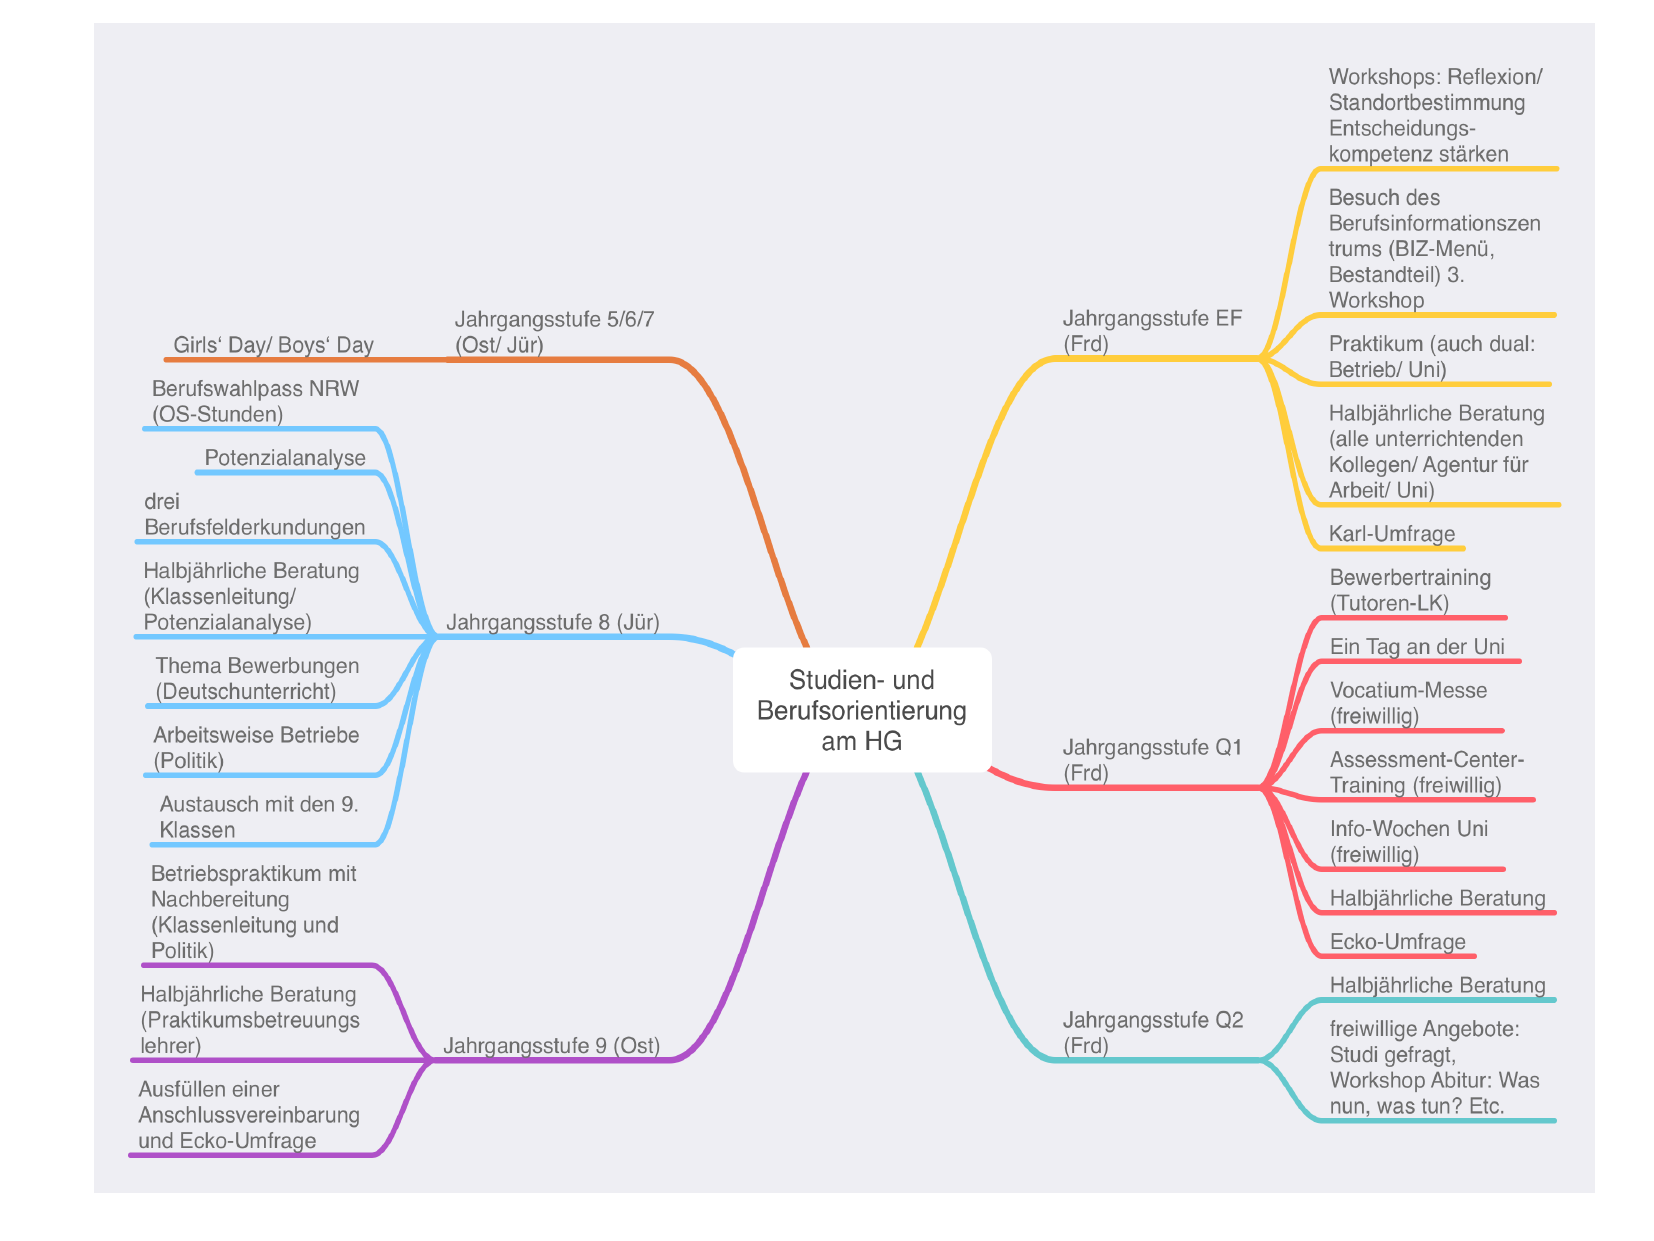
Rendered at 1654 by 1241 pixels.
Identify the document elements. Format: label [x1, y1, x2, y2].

picture [94, 23, 1595, 1193]
